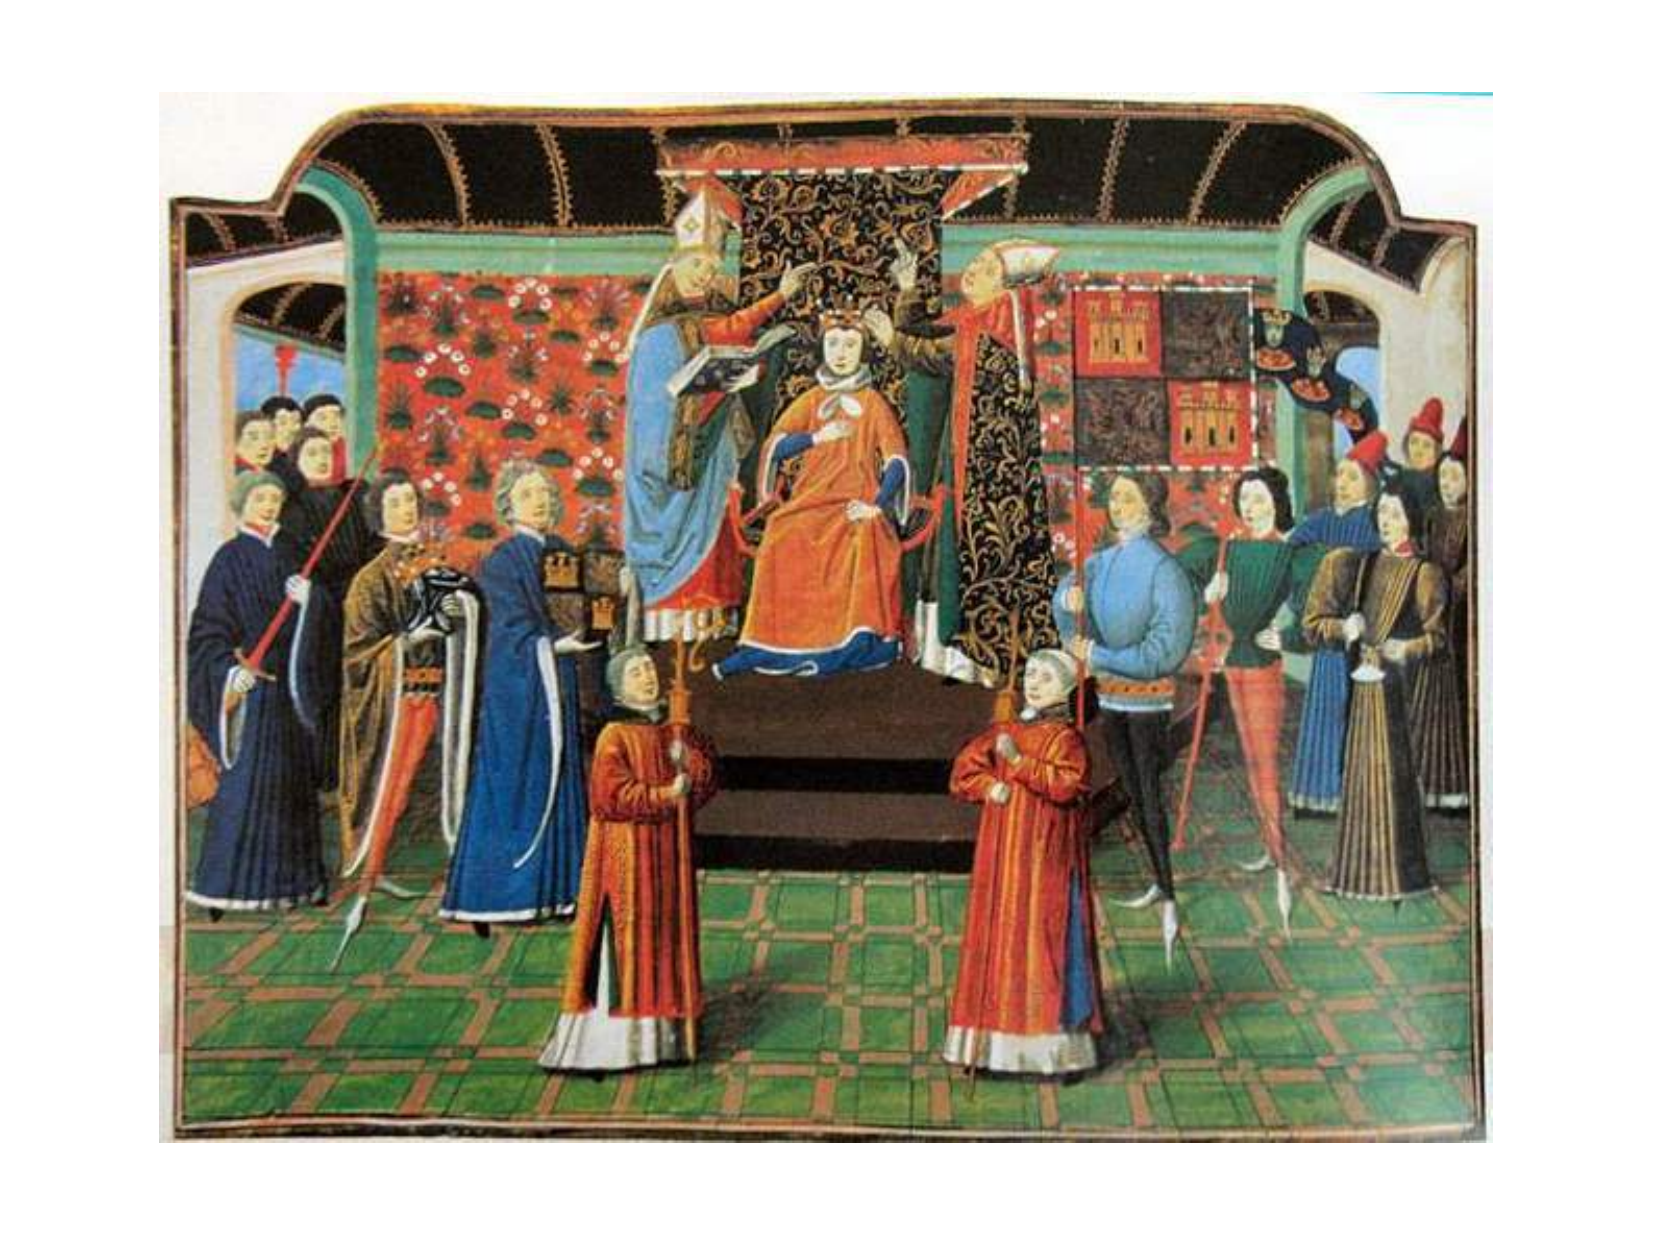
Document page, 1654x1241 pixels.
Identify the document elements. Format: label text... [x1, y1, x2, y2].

picture [159, 92, 1493, 1143]
title A EUROPA FEUDAL [82, 49, 1571, 257]
